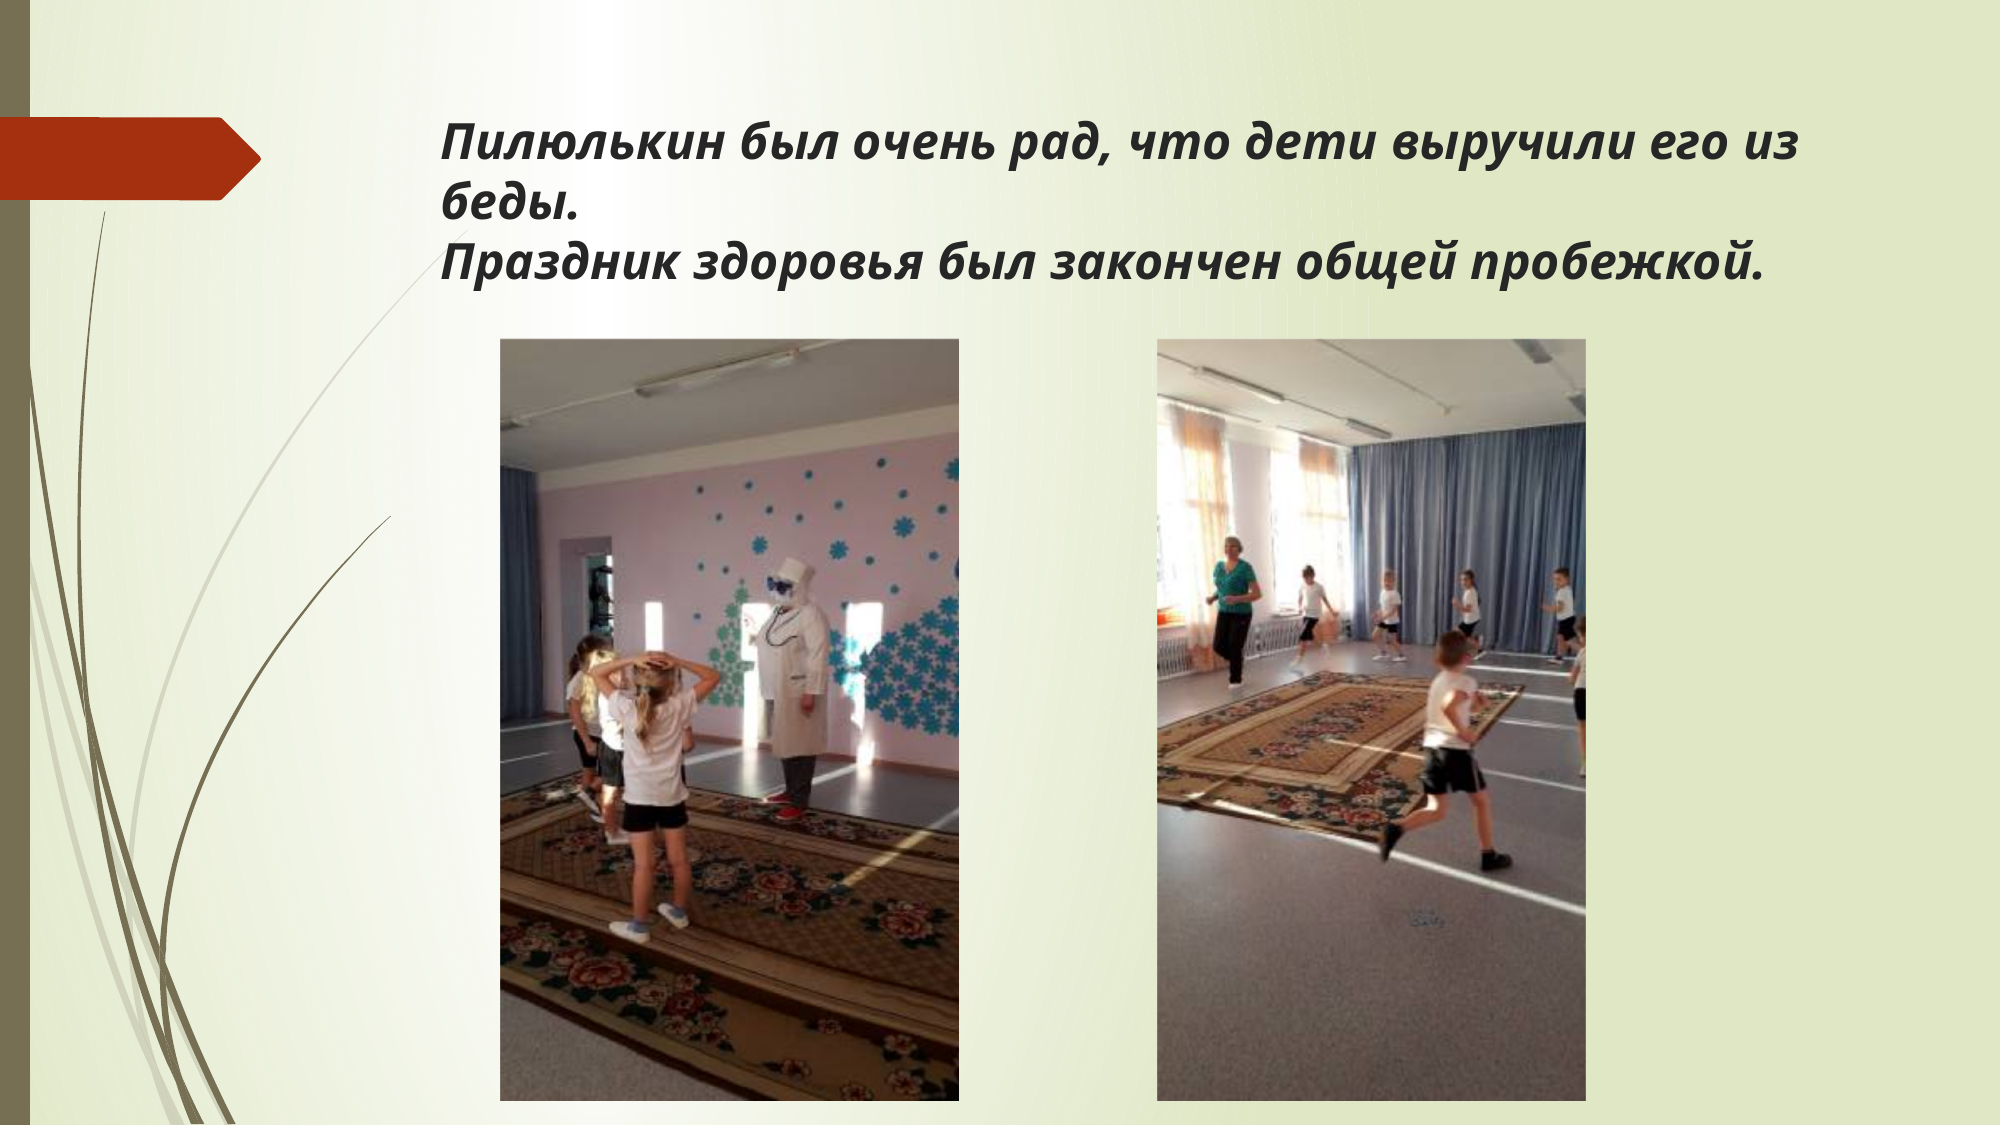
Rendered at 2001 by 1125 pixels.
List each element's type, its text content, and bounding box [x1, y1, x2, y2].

picture [499, 338, 959, 1101]
picture [1156, 338, 1586, 1101]
title Пилюлькин был очень рад, что дети выручили его из беды. Праздник здоровья был закончен общей пробежкой. [425, 102, 1888, 313]
